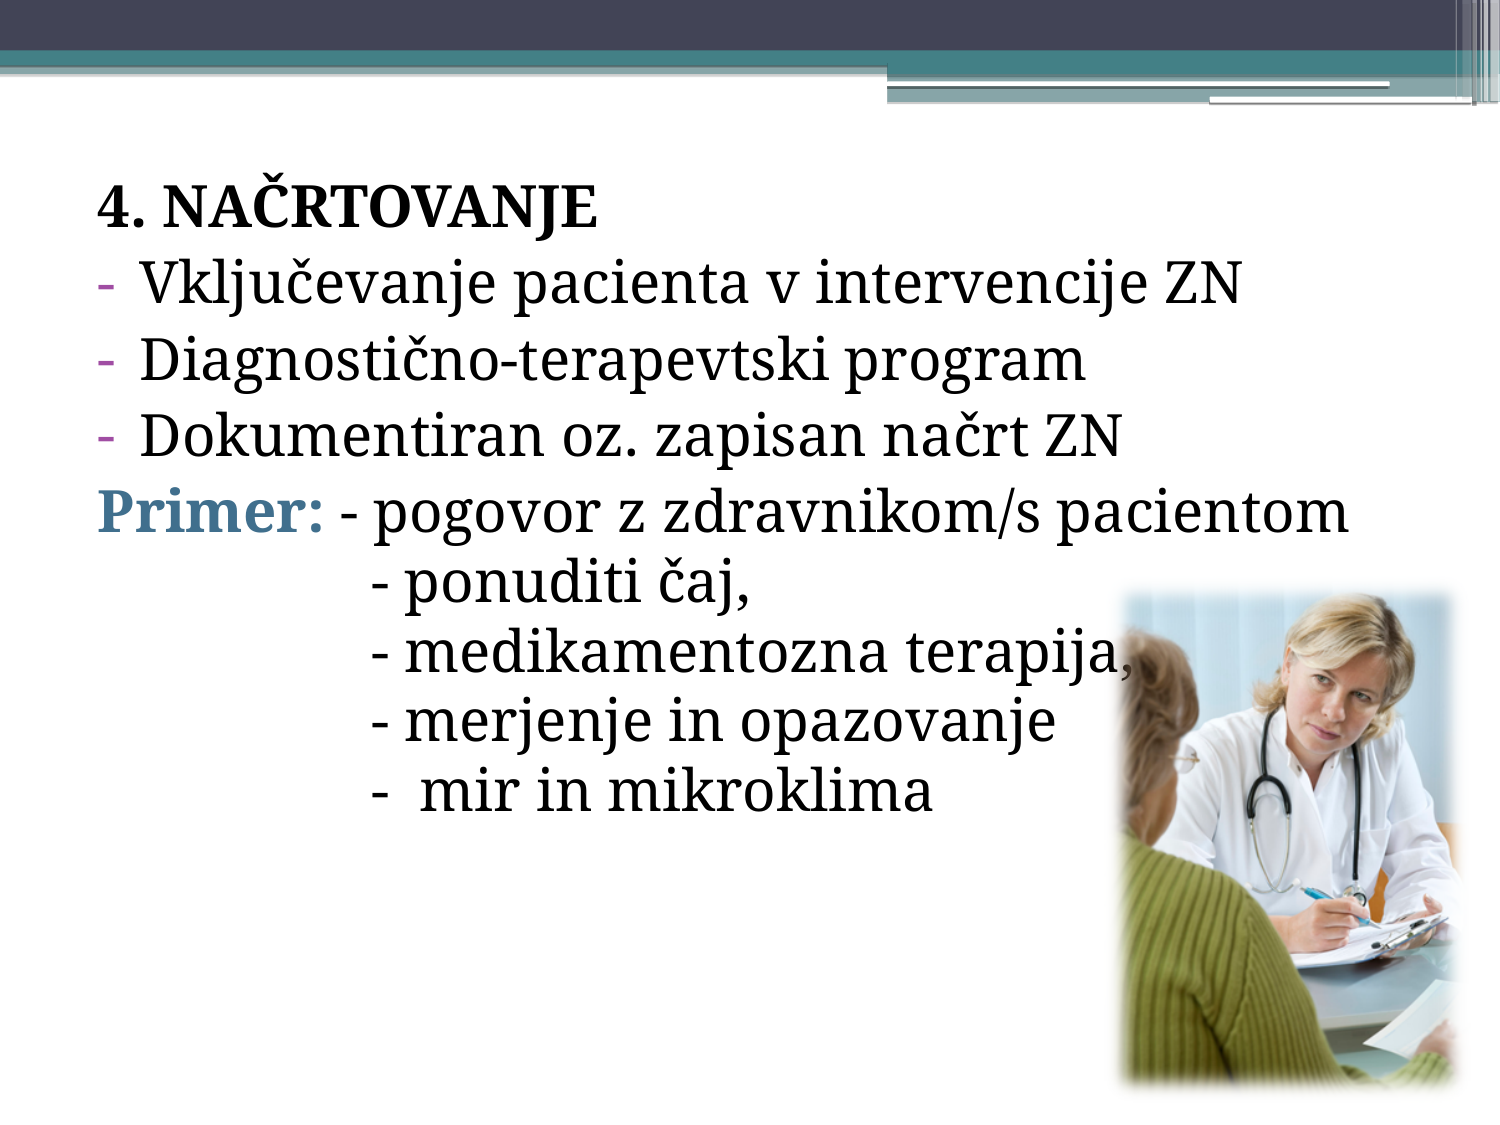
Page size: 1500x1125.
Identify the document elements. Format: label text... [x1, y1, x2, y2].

list 4. NAČRTOVANJE Vključevanje pacienta v intervencije ZN Diagnostično-terapevtski program Dokumentiran oz. zapisan načrt ZN Primer: - pogovor z zdravnikom/s pacientom - ponuditi čaj, - medikamentozna terapija, - merjenje in opazovanje - mir in mikroklima [64, 85, 1415, 969]
picture [1104, 574, 1471, 1104]
